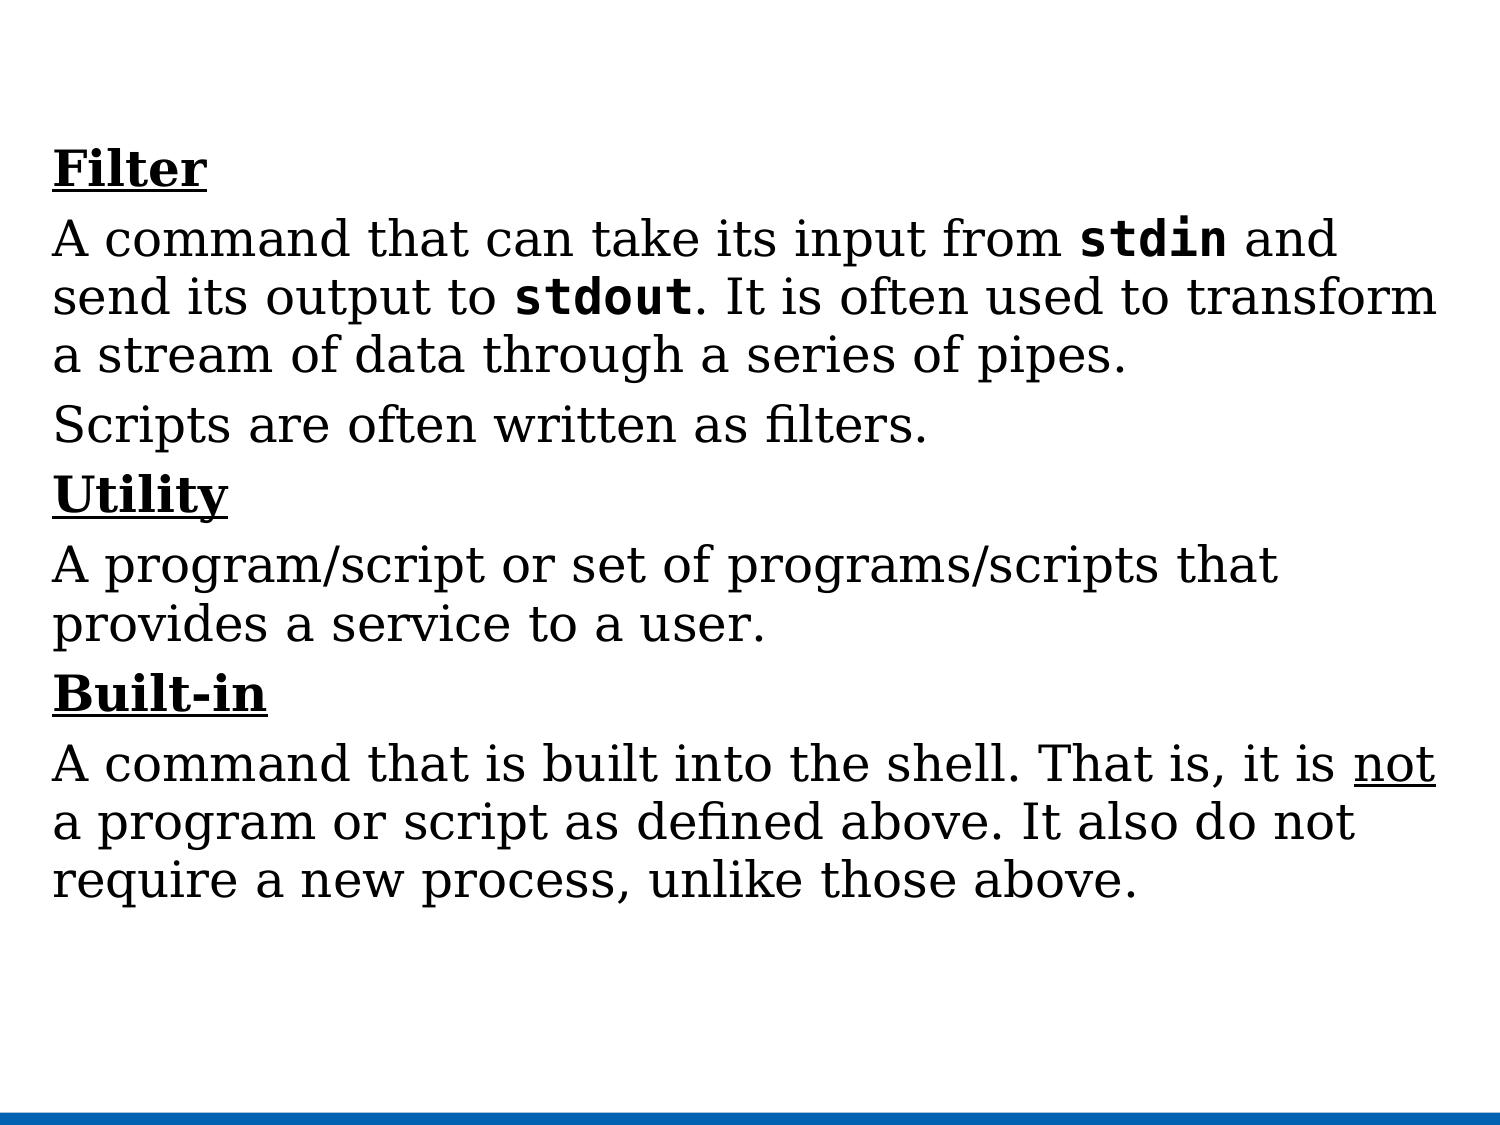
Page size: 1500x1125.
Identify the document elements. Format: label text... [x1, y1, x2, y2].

text_box Filter A command that can take its input from stdin and send its output to stdout. It is often used to transform a stream of data through a series of pipes. Scripts are often written as filters. Utility A program/script or set of programs/scripts that provides a service to a user. Built-in A command that is built into the shell. That is, it is not a program or script as defined above. It also do not require a new process, unlike those above. [37, 132, 1463, 1013]
